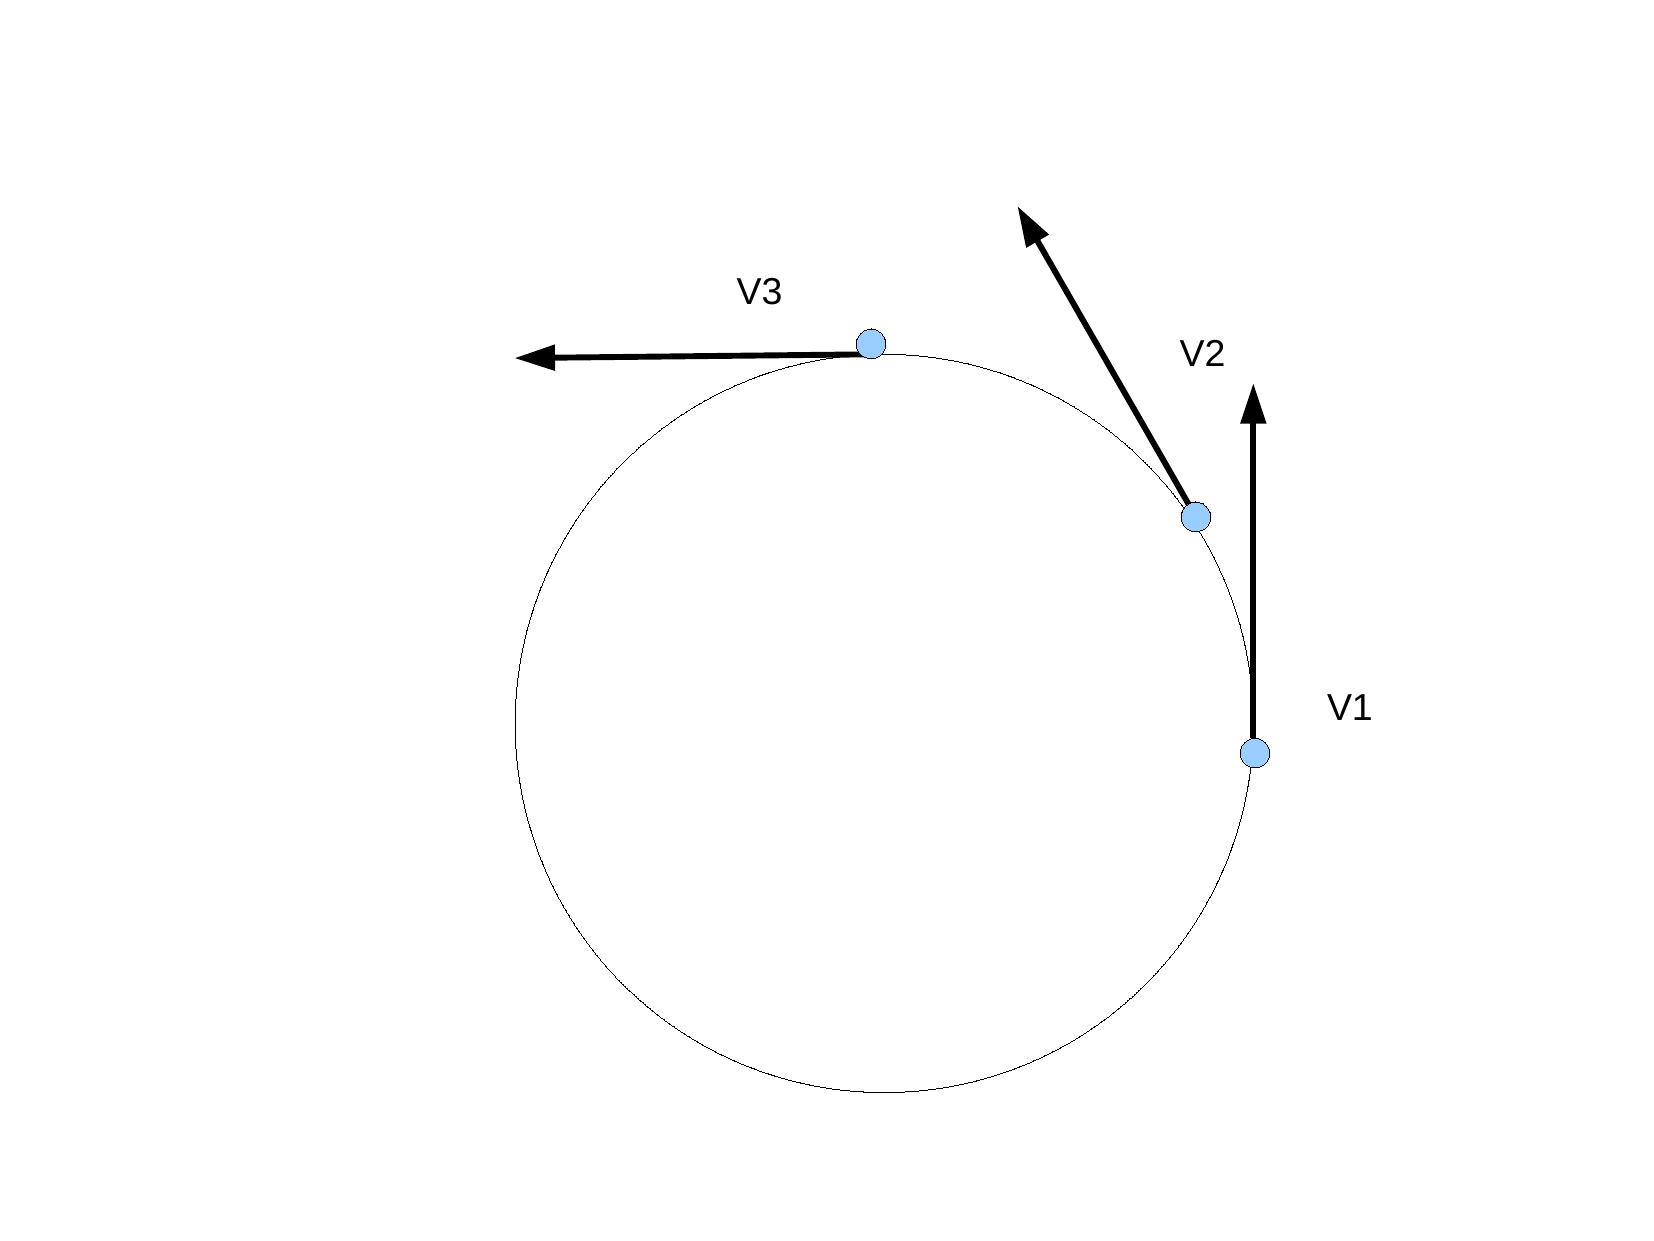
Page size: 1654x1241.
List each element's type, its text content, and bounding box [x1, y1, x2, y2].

text_box V2 [1164, 324, 1241, 382]
text_box V3 [721, 263, 798, 320]
text_box V1 [1312, 679, 1388, 736]
text_box [1181, 501, 1211, 532]
text_box [856, 328, 886, 359]
text_box [1240, 738, 1270, 768]
